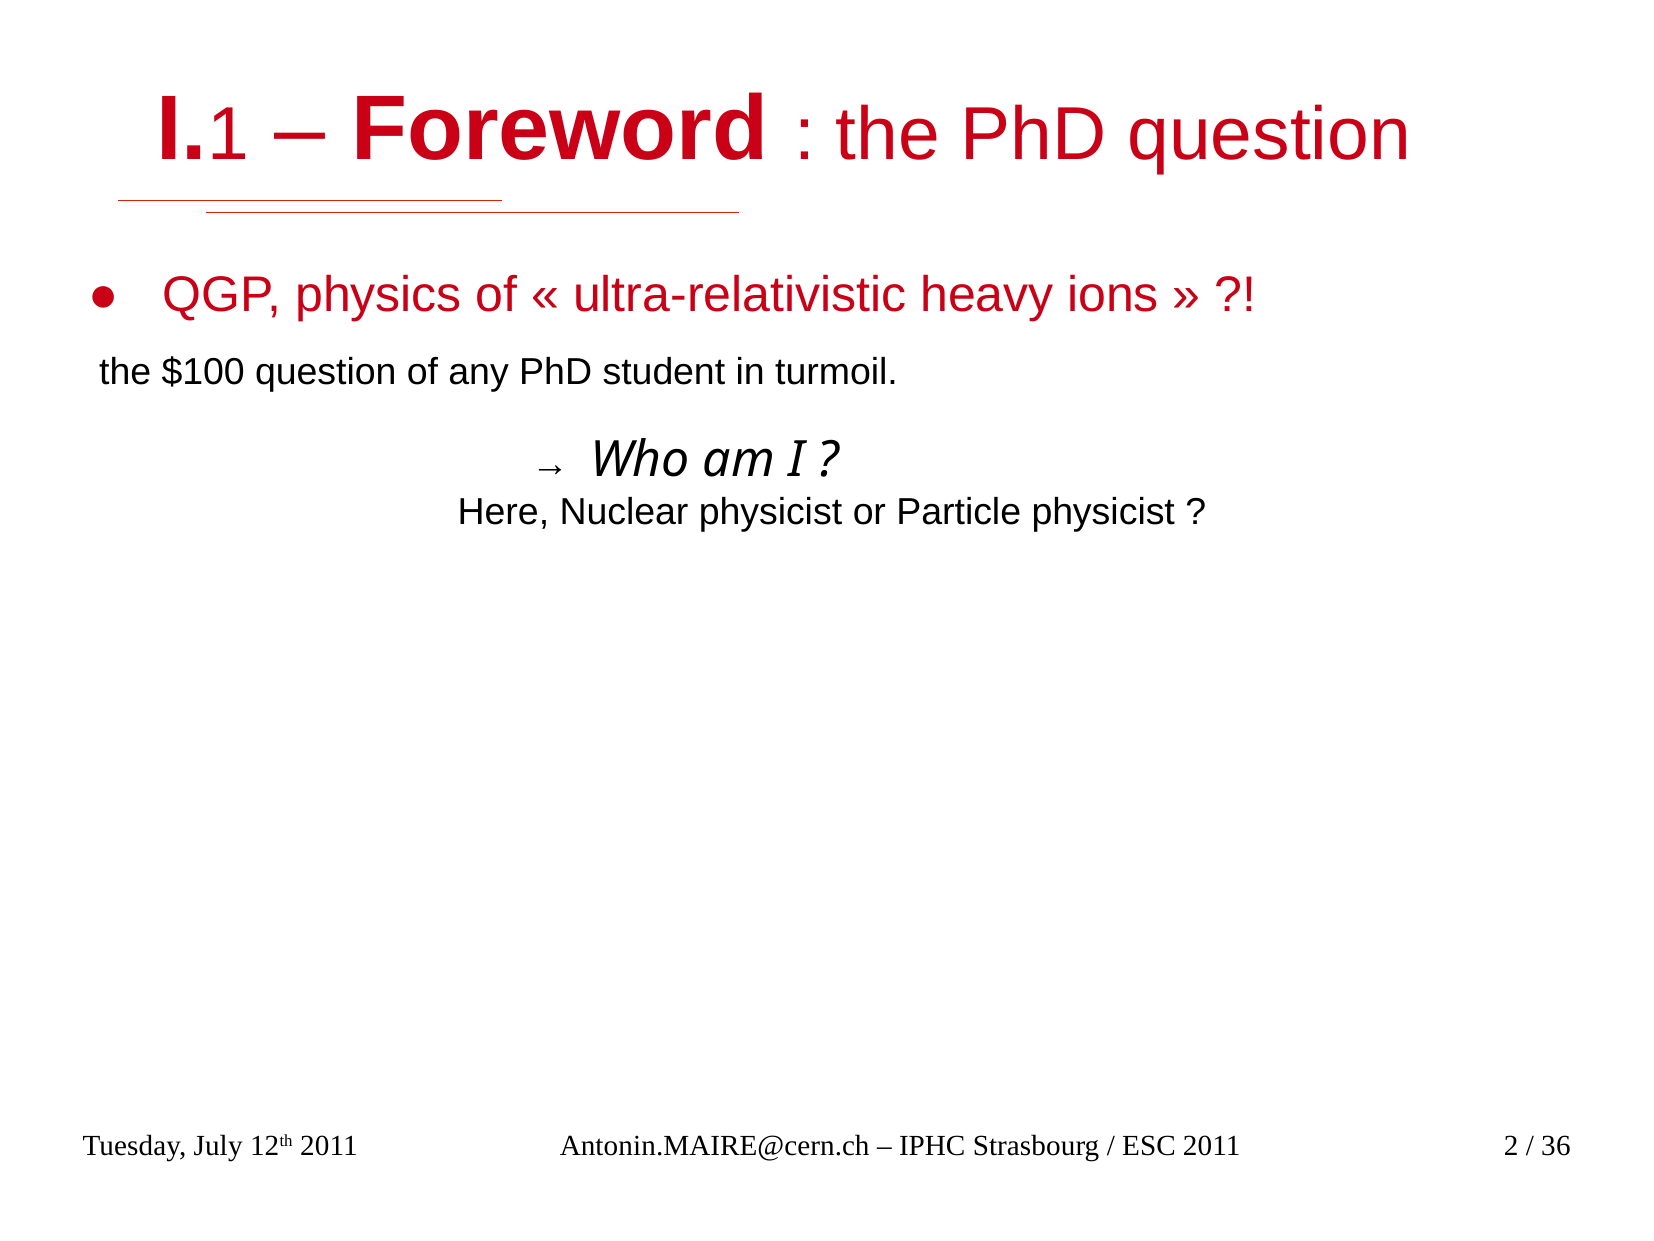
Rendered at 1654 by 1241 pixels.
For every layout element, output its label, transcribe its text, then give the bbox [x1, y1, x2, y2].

title I.1 – Foreword : the PhD question [82, 49, 1625, 207]
list ● QGP, physics of « ultra-relativistic heavy ions » ?! the $100 question of any PhD student in turmoil. → Who am I ? Here, Nuclear physicist or Particle physicist ? [88, 265, 1654, 562]
